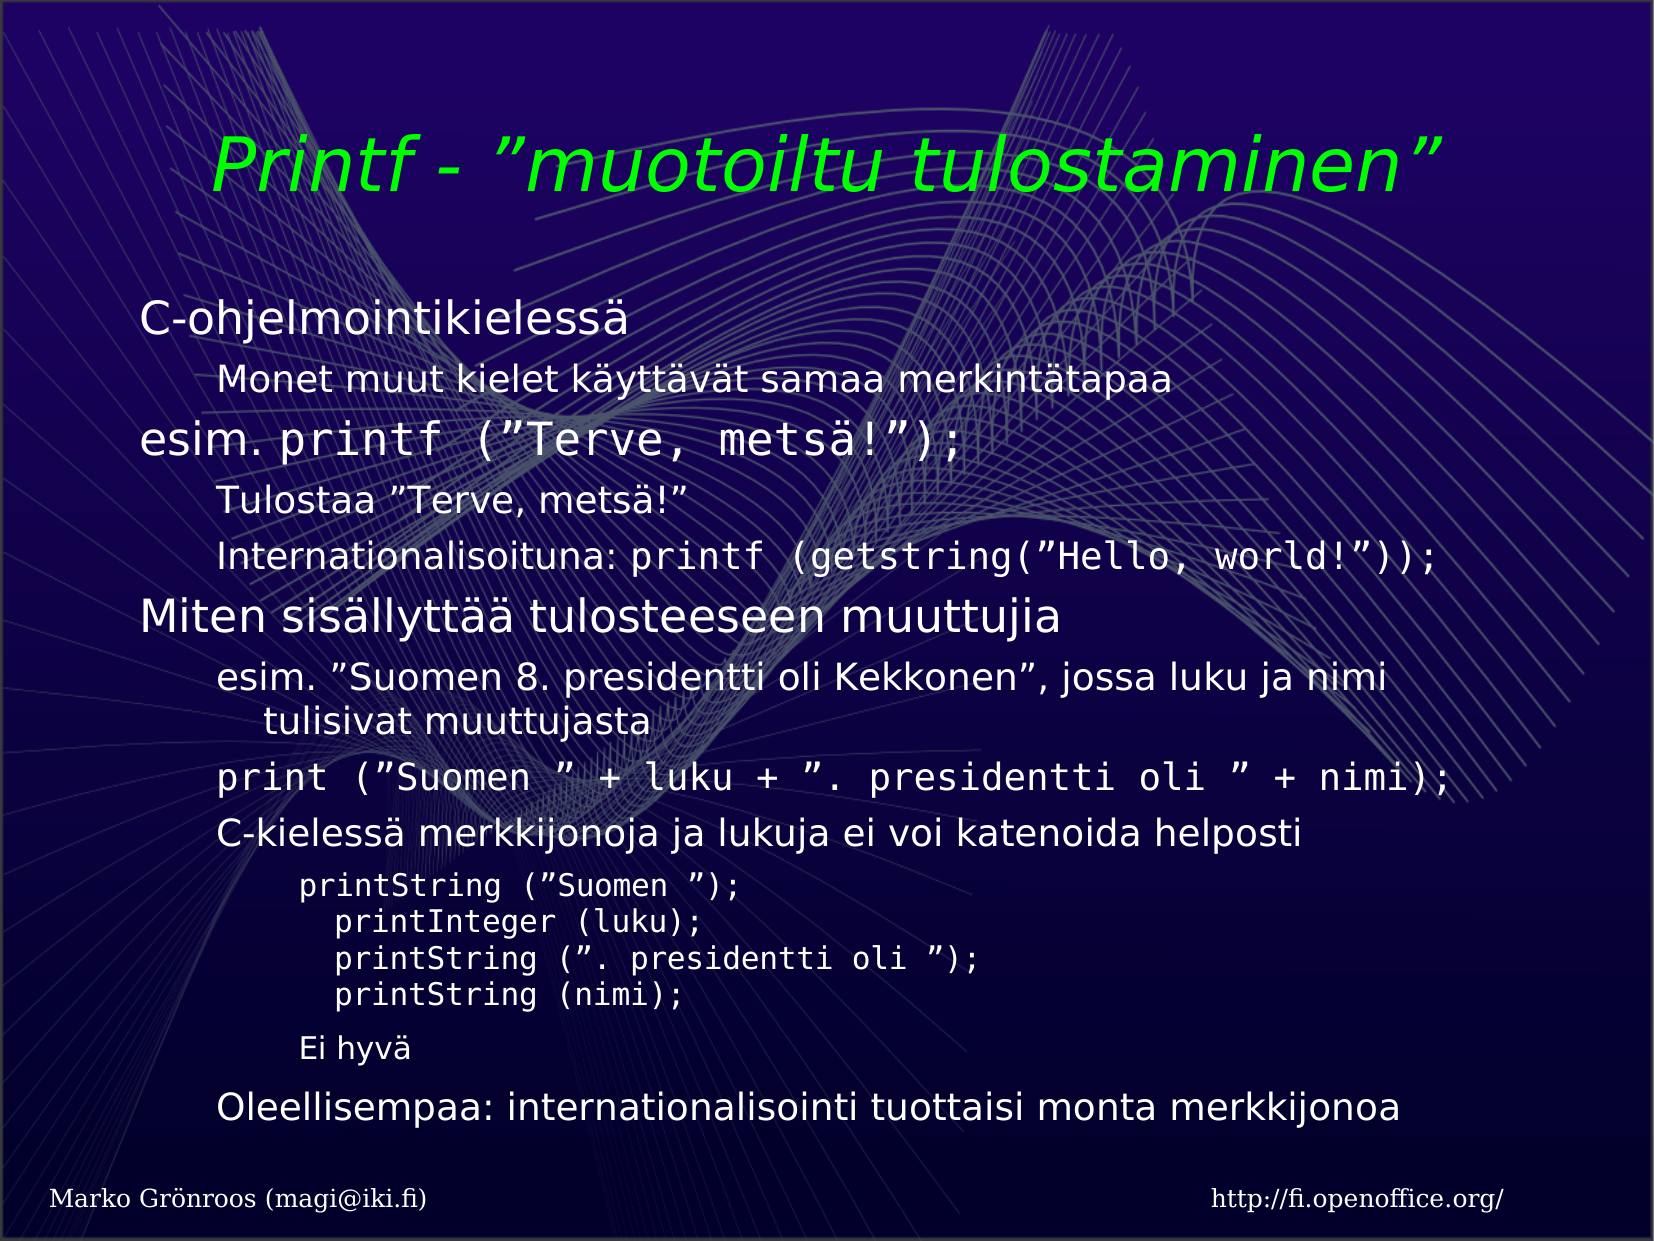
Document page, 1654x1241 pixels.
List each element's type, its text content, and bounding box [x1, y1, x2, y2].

picture [0, 0, 1654, 1241]
title Printf - ”muotoiltu tulostaminen” [121, 61, 1534, 269]
list C-ohjelmointikielessä Monet muut kielet käyttävät samaa merkintätapaa esim. printf (”Terve, metsä!”); Tulostaa ”Terve, metsä!” Internationalisoituna: printf (getstring(”Hello, world!”)); Miten sisällyttää tulosteeseen muuttujia esim. ”Suomen 8. presidentti oli Kekkonen”, jossa luku ja nimi tulisivat muuttujasta print (”Suomen ” + luku + ”. presidentti oli ” + nimi); C-kielessä merkkijonoja ja lukuja ei voi katenoida helposti printString (”Suomen ”); printInteger (luku); printString (”. presidentti oli ”); printString (nimi); Ei hyvä Oleellisempaa: internationalisointi tuottaisi monta merkkijonoa [121, 291, 1534, 1166]
